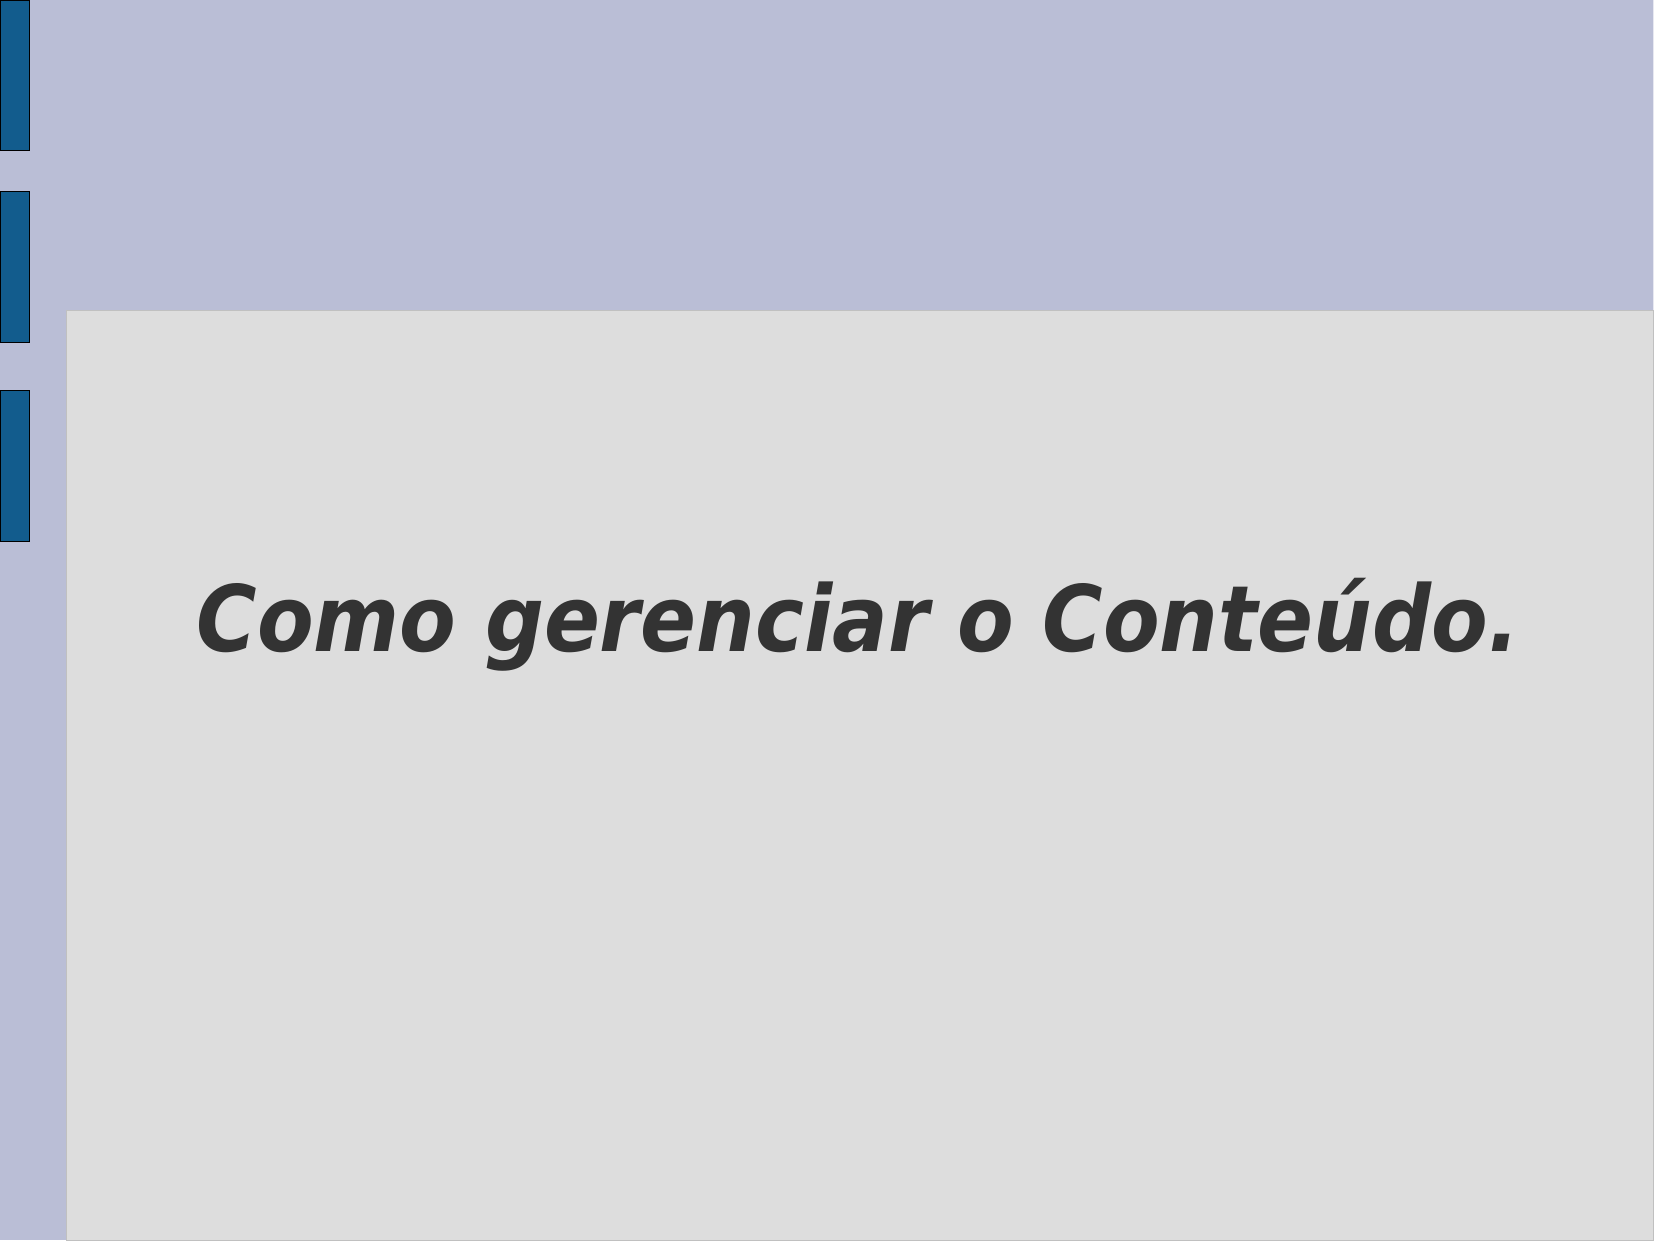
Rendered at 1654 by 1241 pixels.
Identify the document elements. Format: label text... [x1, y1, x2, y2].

title Como gerenciar o Conteúdo. [152, 501, 1565, 739]
